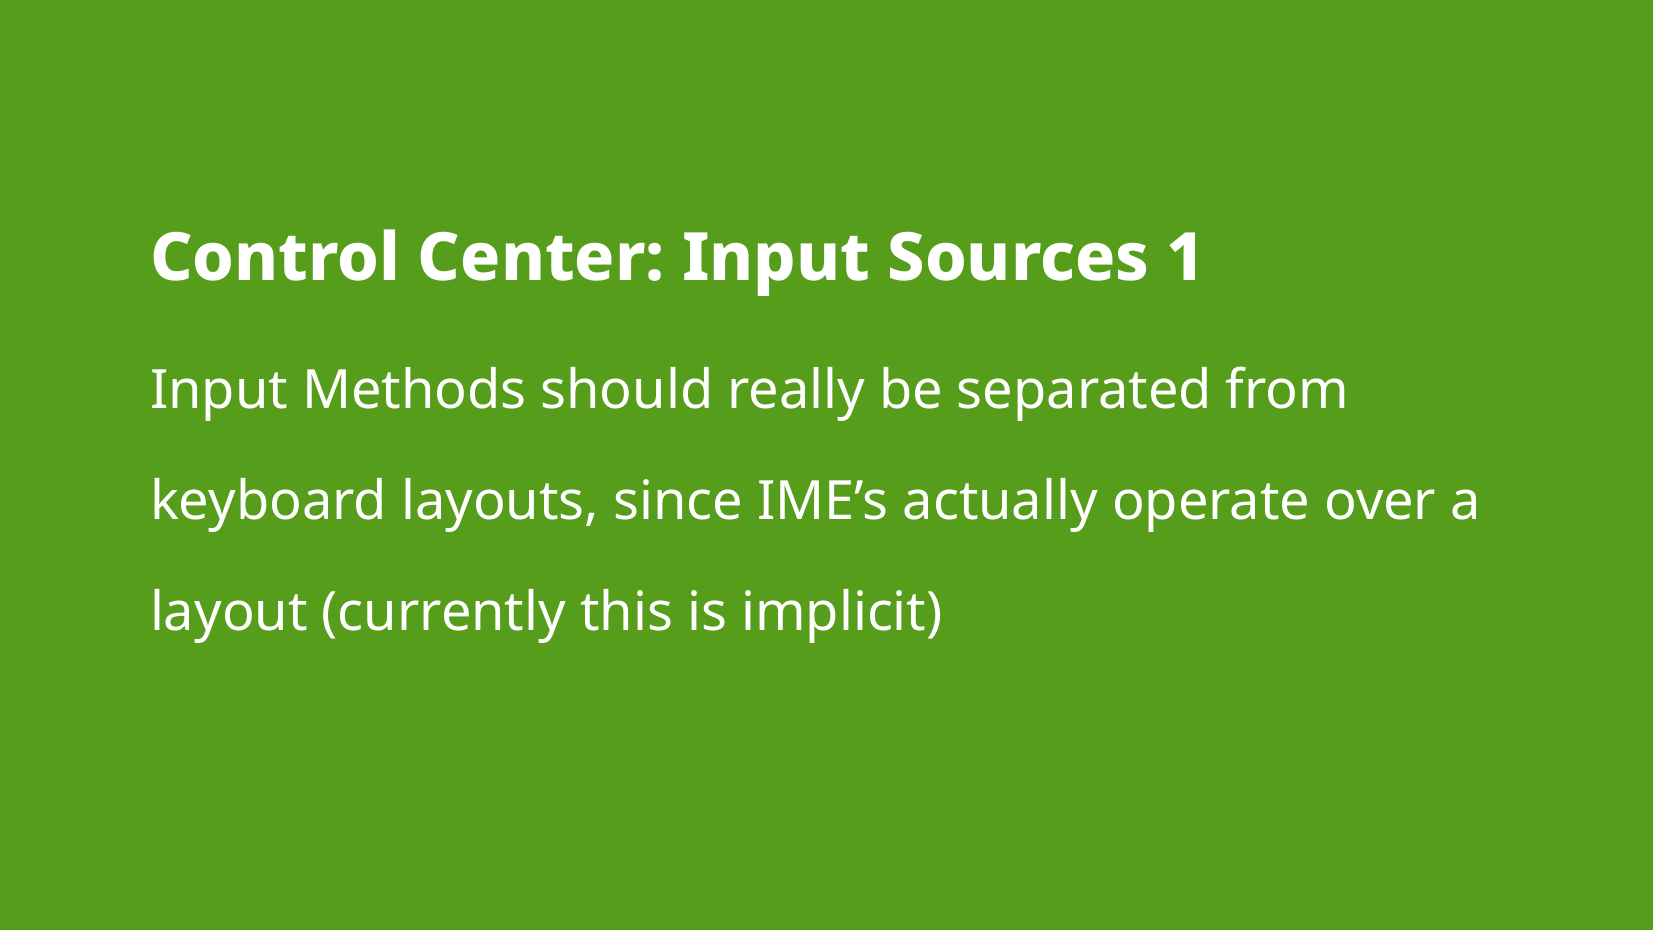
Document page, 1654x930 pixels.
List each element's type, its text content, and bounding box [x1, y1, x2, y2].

text_box Input Methods should really be separated from keyboard layouts, since IME’s actually operate over a layout (currently this is implicit) [150, 313, 1501, 912]
title Control Center: Input Sources 1 [150, 144, 1501, 301]
